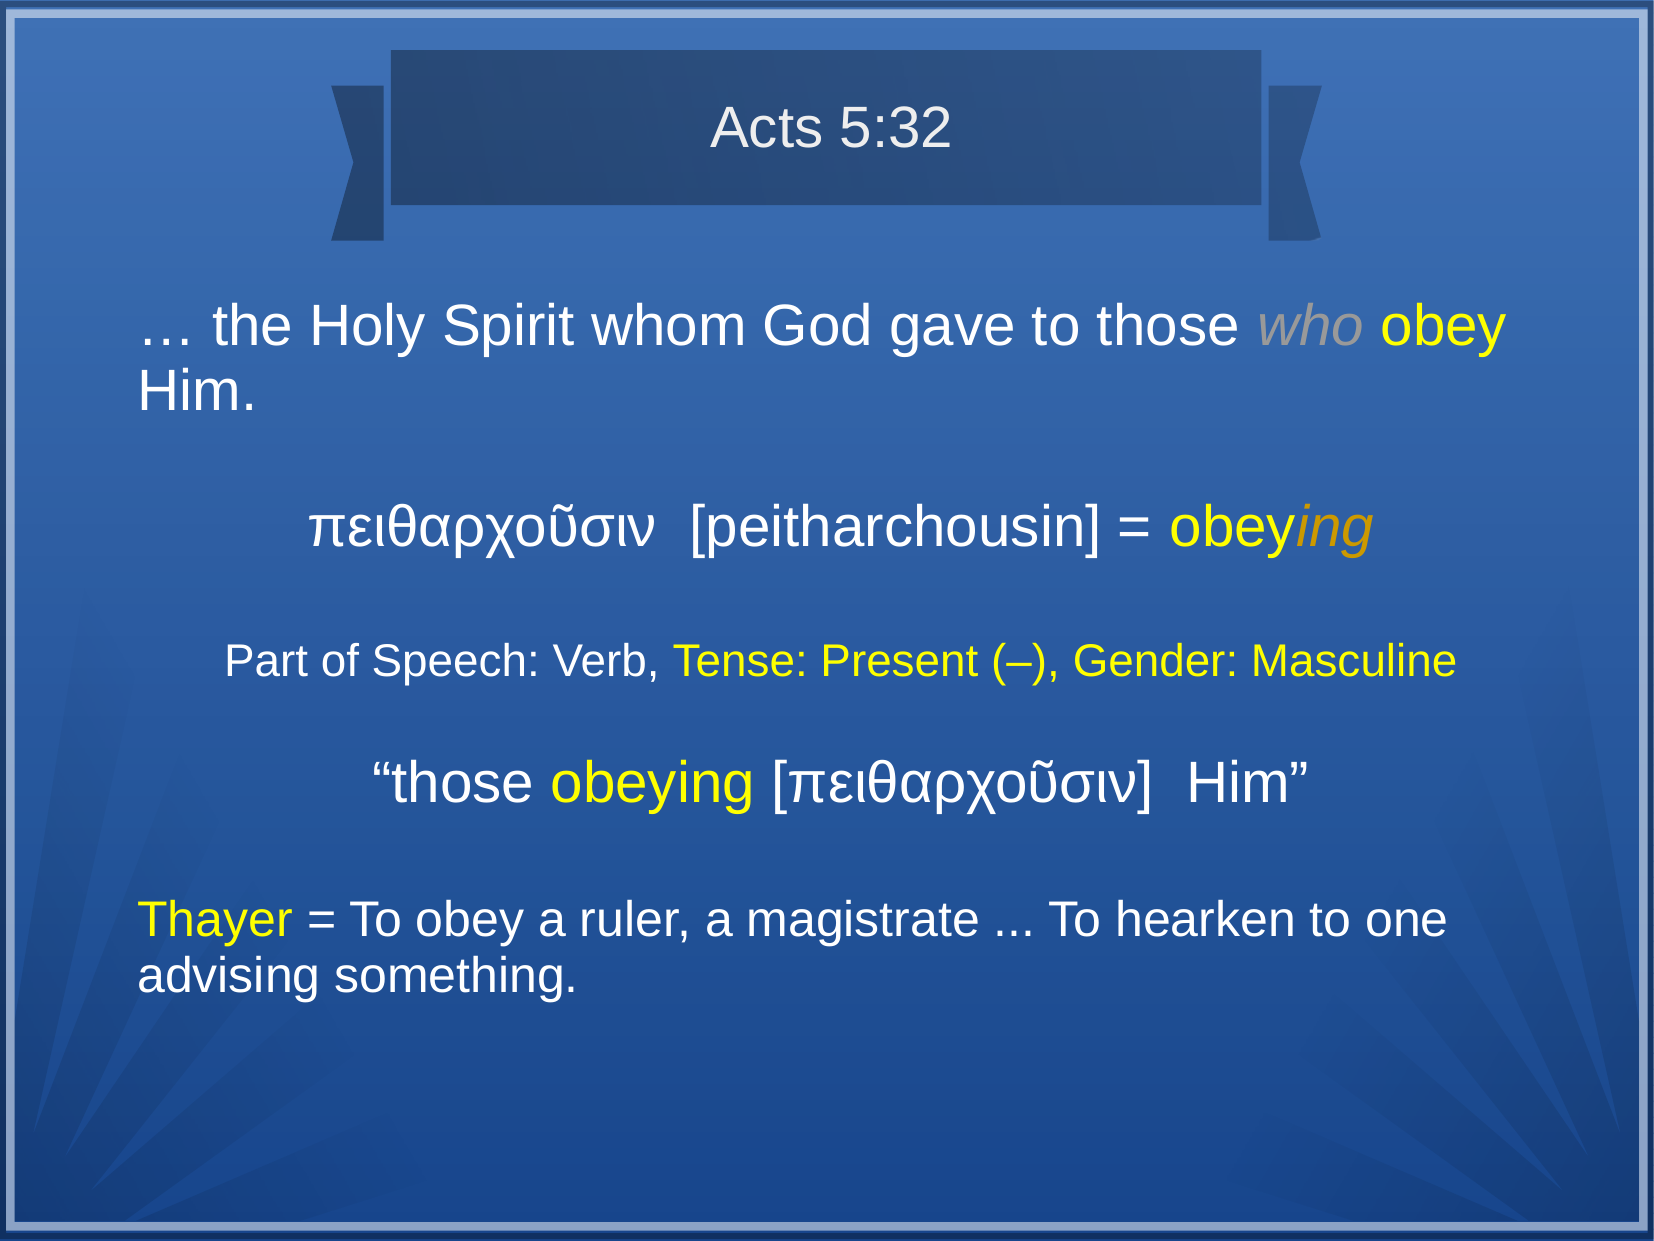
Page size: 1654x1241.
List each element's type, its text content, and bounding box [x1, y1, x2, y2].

text_box Acts 5:32 [576, 73, 1087, 182]
text_box … the Holy Spirit whom God gave to those who obey Him. πειθαρχοῦσιν [peitharchousin] = obeying Part of Speech: Verb, Tense: Present (–), Gender: Masculine “those obeying [πειθαρχοῦσιν] Him” Thayer = To obey a ruler, a magistrate ... To hearken to one advising something. [122, 285, 1560, 1241]
